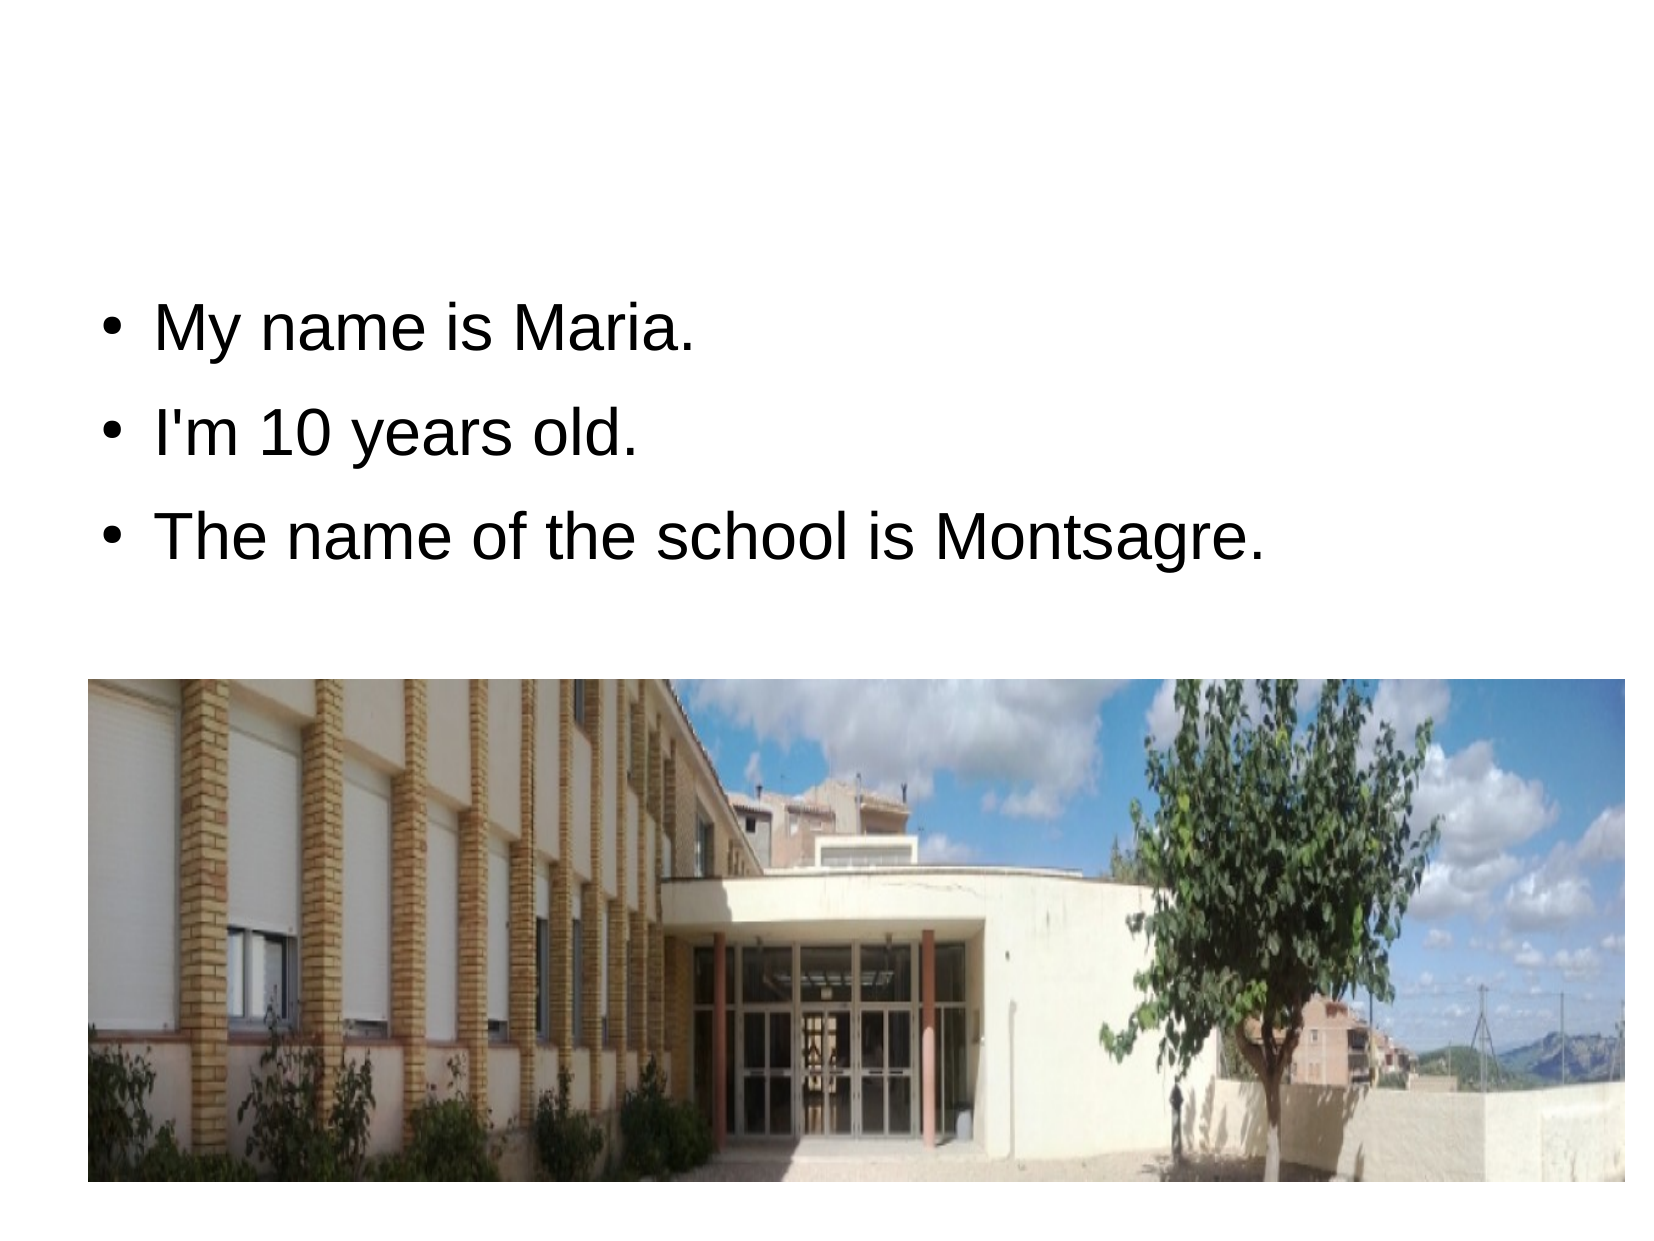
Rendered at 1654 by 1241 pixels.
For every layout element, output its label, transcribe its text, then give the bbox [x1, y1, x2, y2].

list My name is Maria. I'm 10 years old. The name of the school is Montsagre. [82, 290, 1571, 1010]
picture [88, 679, 1625, 1182]
